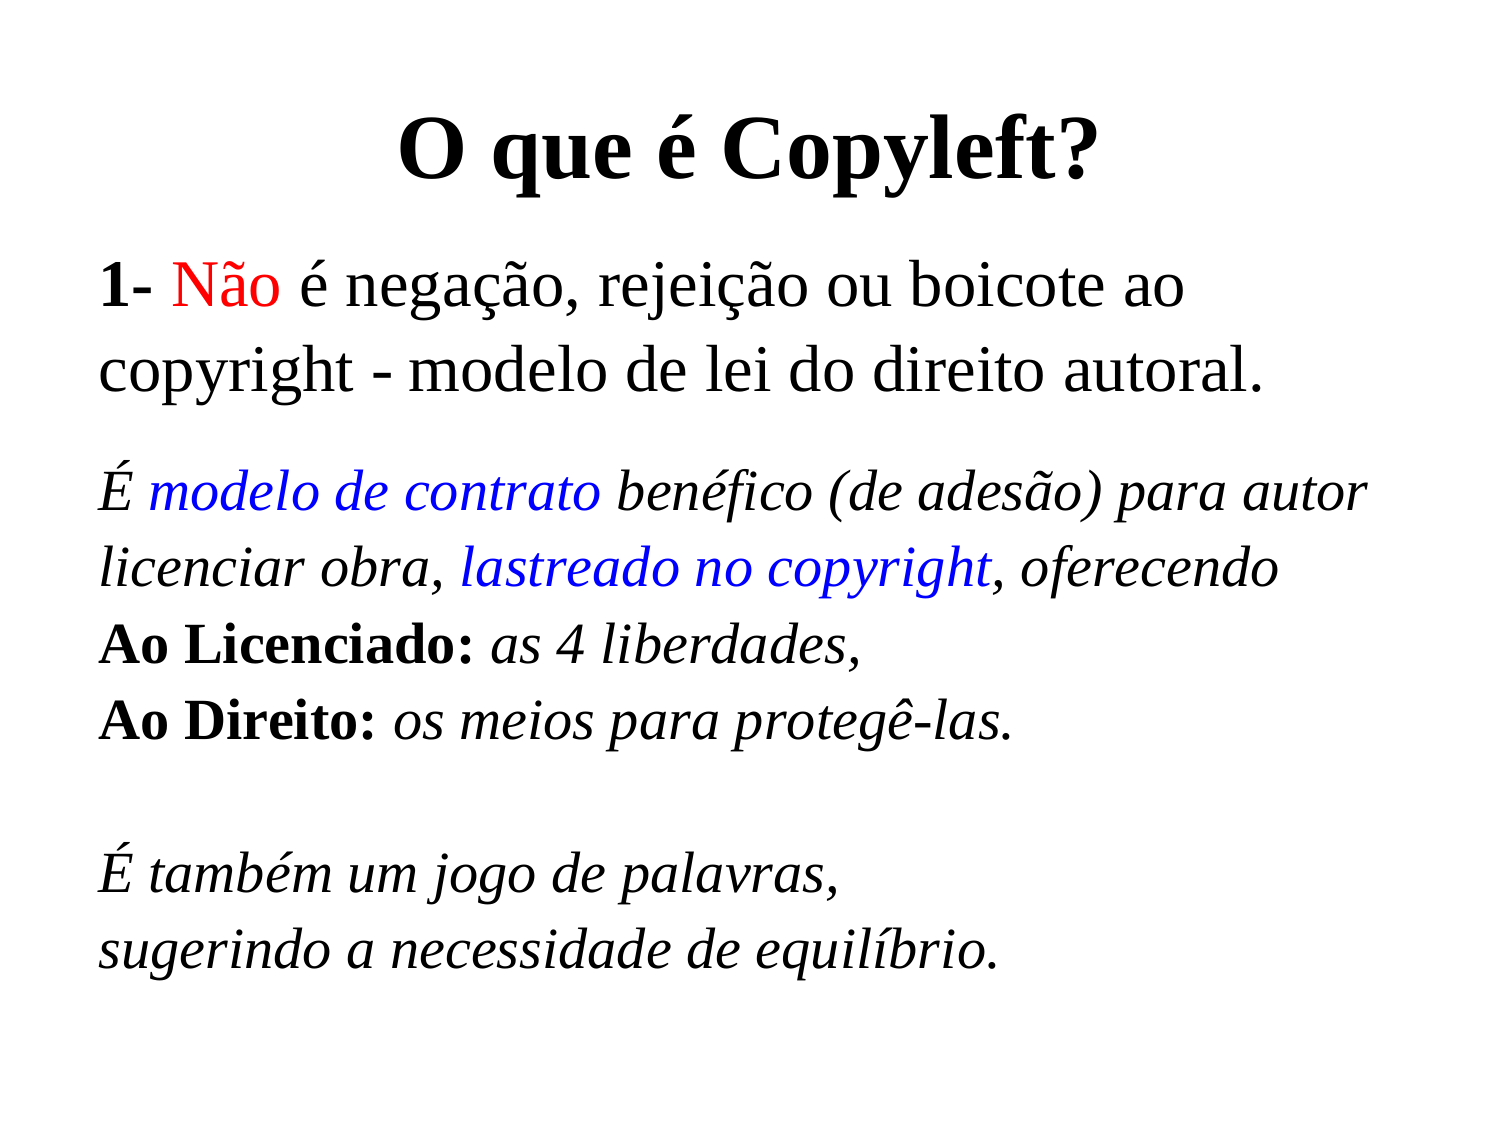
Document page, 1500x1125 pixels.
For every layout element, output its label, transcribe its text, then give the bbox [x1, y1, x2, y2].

text_box 1- Não é negação, rejeição ou boicote ao copyright - modelo de lei do direito autoral. É modelo de contrato benéfico (de adesão) para autor licenciar obra, lastreado no copyright, oferecendo Ao Licenciado: as 4 liberdades, Ao Direito: os meios para protegê-las. É também um jogo de palavras, sugerindo a necessidade de equilíbrio. [98, 246, 1423, 1100]
title O que é Copyleft? [0, 78, 1500, 218]
